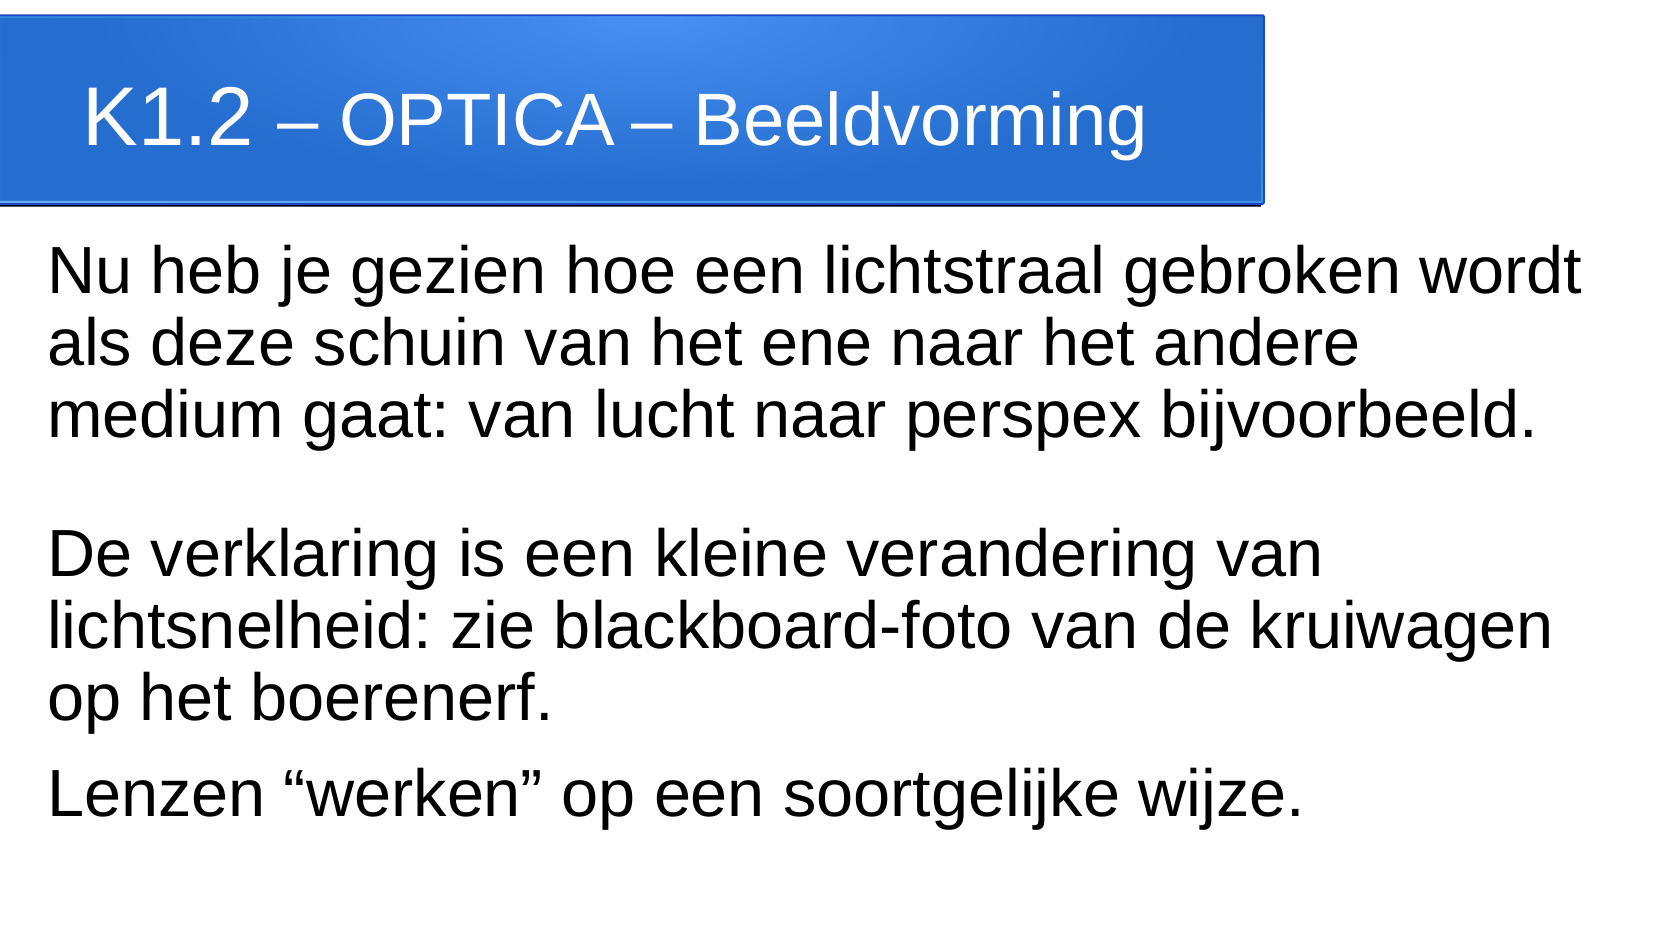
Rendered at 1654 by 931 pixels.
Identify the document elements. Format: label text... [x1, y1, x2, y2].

title K1.2 – OPTICA – Beeldvorming [82, 35, 1235, 189]
subtitle Nu heb je gezien hoe een lichtstraal gebroken wordt als deze schuin van het ene naar het andere medium gaat: van lucht naar perspex bijvoorbeeld. De verklaring is een kleine verandering van lichtsnelheid: zie blackboard-foto van de kruiwagen op het boerenerf. Lenzen “werken” op een soortgelijke wijze. [47, 236, 1607, 922]
